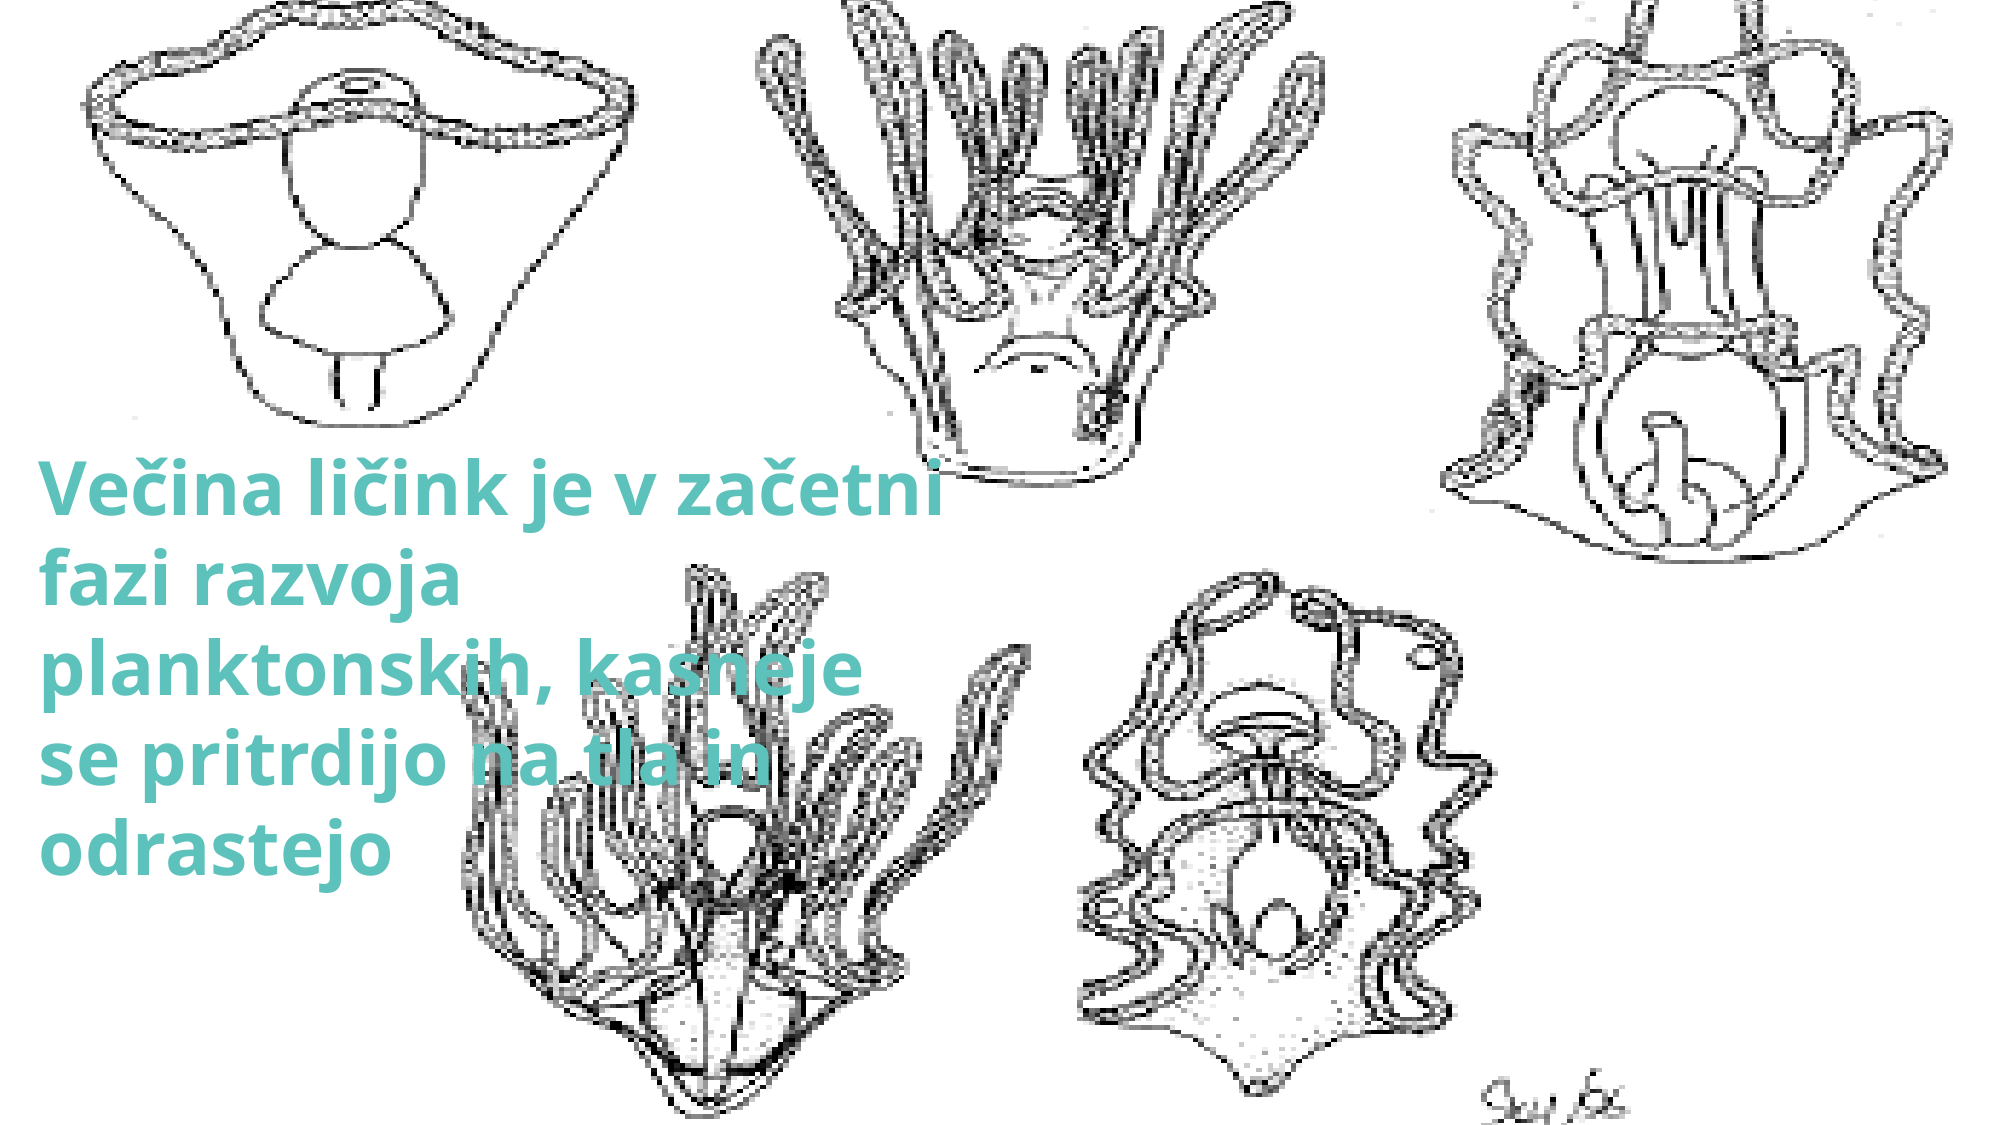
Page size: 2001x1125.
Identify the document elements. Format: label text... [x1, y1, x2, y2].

text_box Večina ličink je v začetni fazi razvoja planktonskih, kasneje se pritrdijo na tla in odrastejo [24, 432, 966, 898]
picture [0, 0, 2000, 1125]
